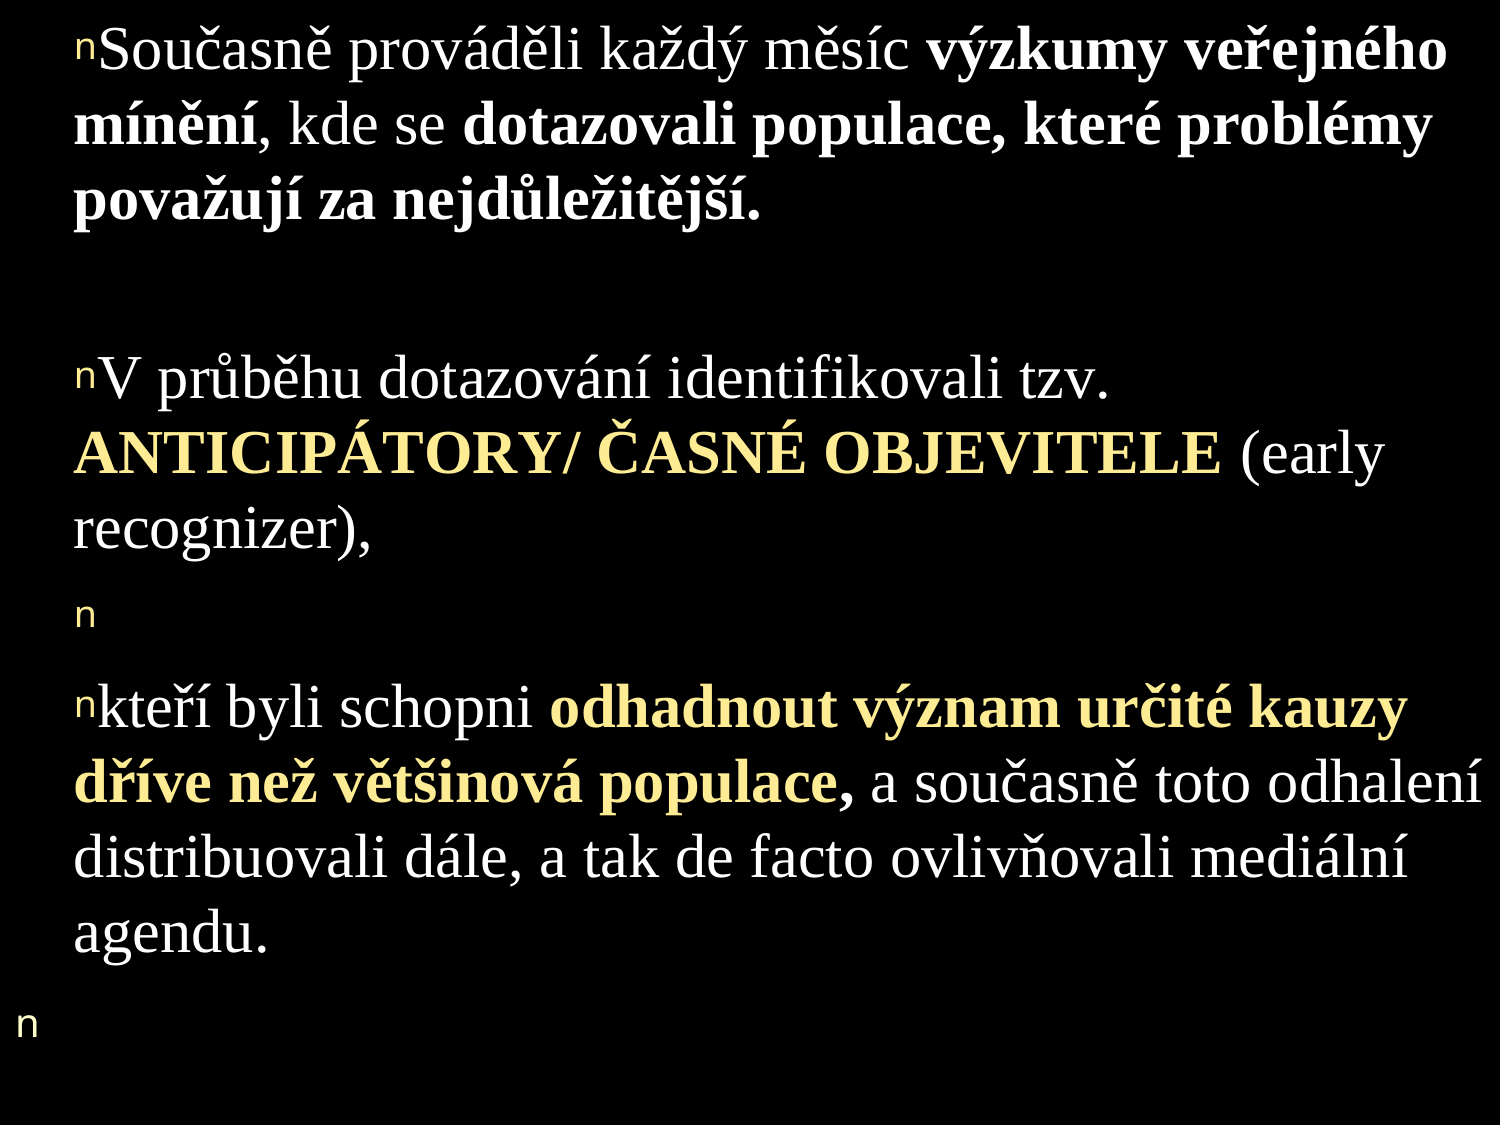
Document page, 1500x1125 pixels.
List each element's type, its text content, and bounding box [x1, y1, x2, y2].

list Současně prováděli každý měsíc výzkumy veřejného mínění, kde se dotazovali populace, které problémy považují za nejdůležitější. V průběhu dotazování identifikovali tzv. ANTICIPÁTORY/ ČASNÉ OBJEVITELE (early recognizer), kteří byli schopni odhadnout význam určité kauzy dříve než většinová populace, a současně toto odhalení distribuovali dále, a tak de facto ovlivňovali mediální agendu. [0, 0, 1500, 1125]
